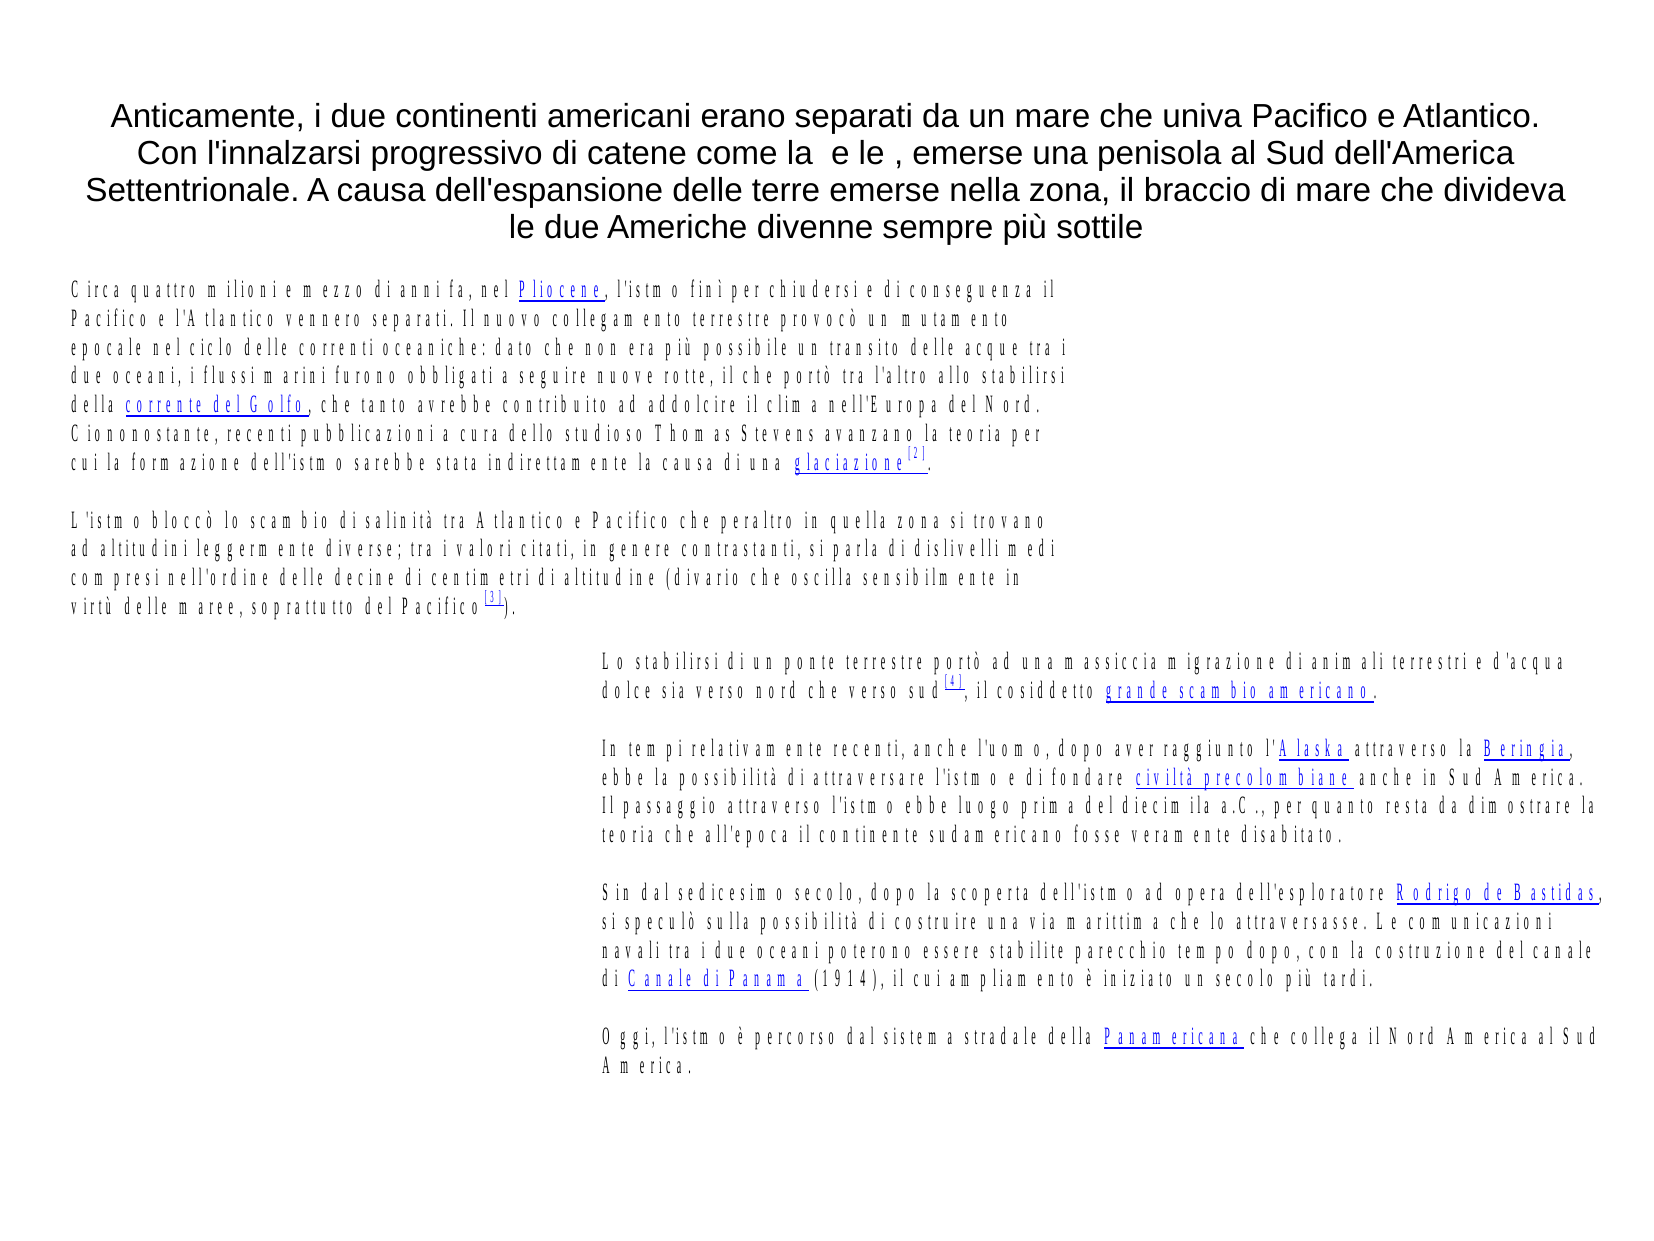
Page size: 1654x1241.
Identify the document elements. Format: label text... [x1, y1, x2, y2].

title Anticamente, i due continenti americani erano separati da un mare che univa Pacifico e Atlantico. Con l'innalzarsi progressivo di catene come la e le , emerse una penisola al Sud dell'America Settentrionale. A causa dell'espansione delle terre emerse nella zona, il braccio di mare che divideva le due Americhe divenne sempre più sottile [82, 49, 1571, 257]
picture [70, 275, 1607, 1109]
